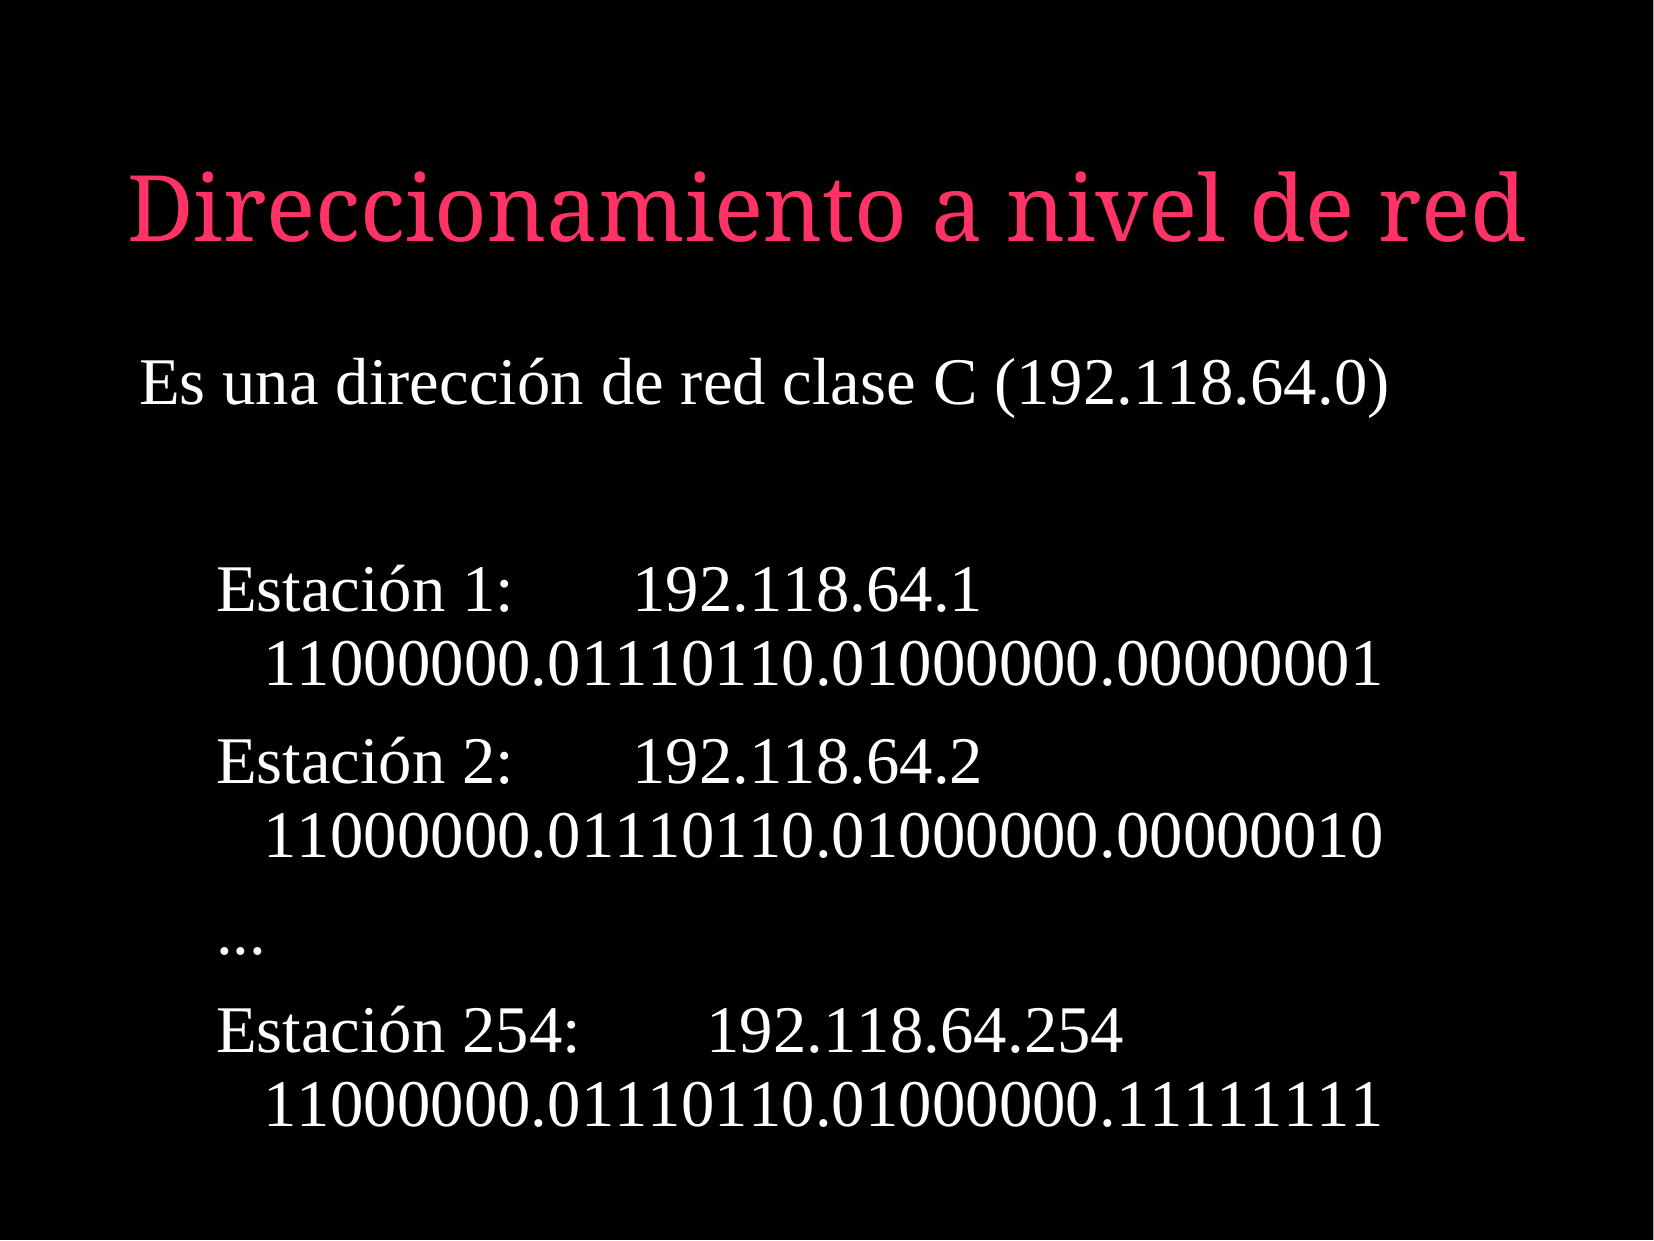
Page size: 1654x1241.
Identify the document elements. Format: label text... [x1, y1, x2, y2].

list Es una dirección de red clase C (192.118.64.0) Estación 1: 192.118.64.1 11000000.01110110.01000000.00000001 Estación 2: 192.118.64.2 11000000.01110110.01000000.00000010 ... Estación 254: 192.118.64.254 11000000.01110110.01000000.11111111 [121, 344, 1534, 1142]
title Direccionamiento a nivel de red [121, 102, 1534, 311]
